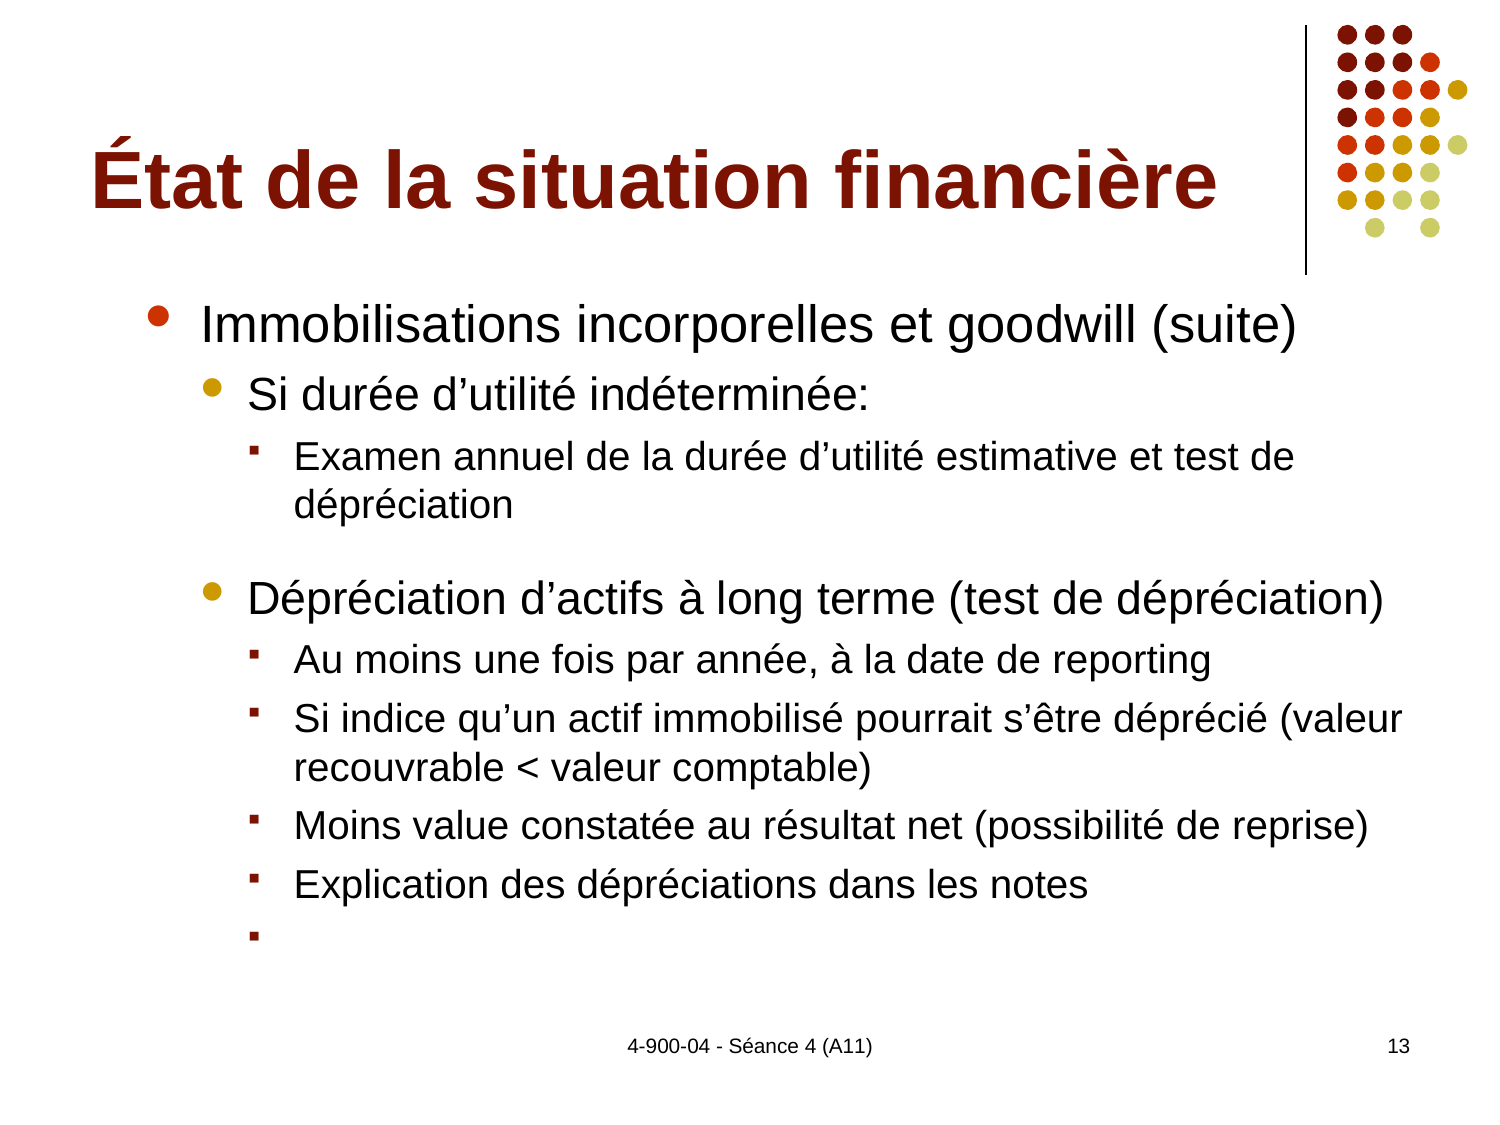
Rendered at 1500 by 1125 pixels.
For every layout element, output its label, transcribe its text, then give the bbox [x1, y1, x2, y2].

text_box 4-900-04 - Séance 4 (A11) [512, 1025, 988, 1101]
list Immobilisations incorporelles et goodwill (suite) Si durée d’utilité indéterminée: Examen annuel de la durée d’utilité estimative et test de dépréciation Dépréciation d’actifs à long terme (test de dépréciation) Au moins une fois par année, à la date de reporting Si indice qu’un actif immobilisé pourrait s’être déprécié (valeur recouvrable < valeur comptable) Moins value constatée au résultat net (possibilité de reprise) Explication des dépréciations dans les notes [75, 282, 1426, 1006]
title État de la situation financière [74, 20, 1313, 233]
text_box <numéro> [1074, 1025, 1426, 1101]
